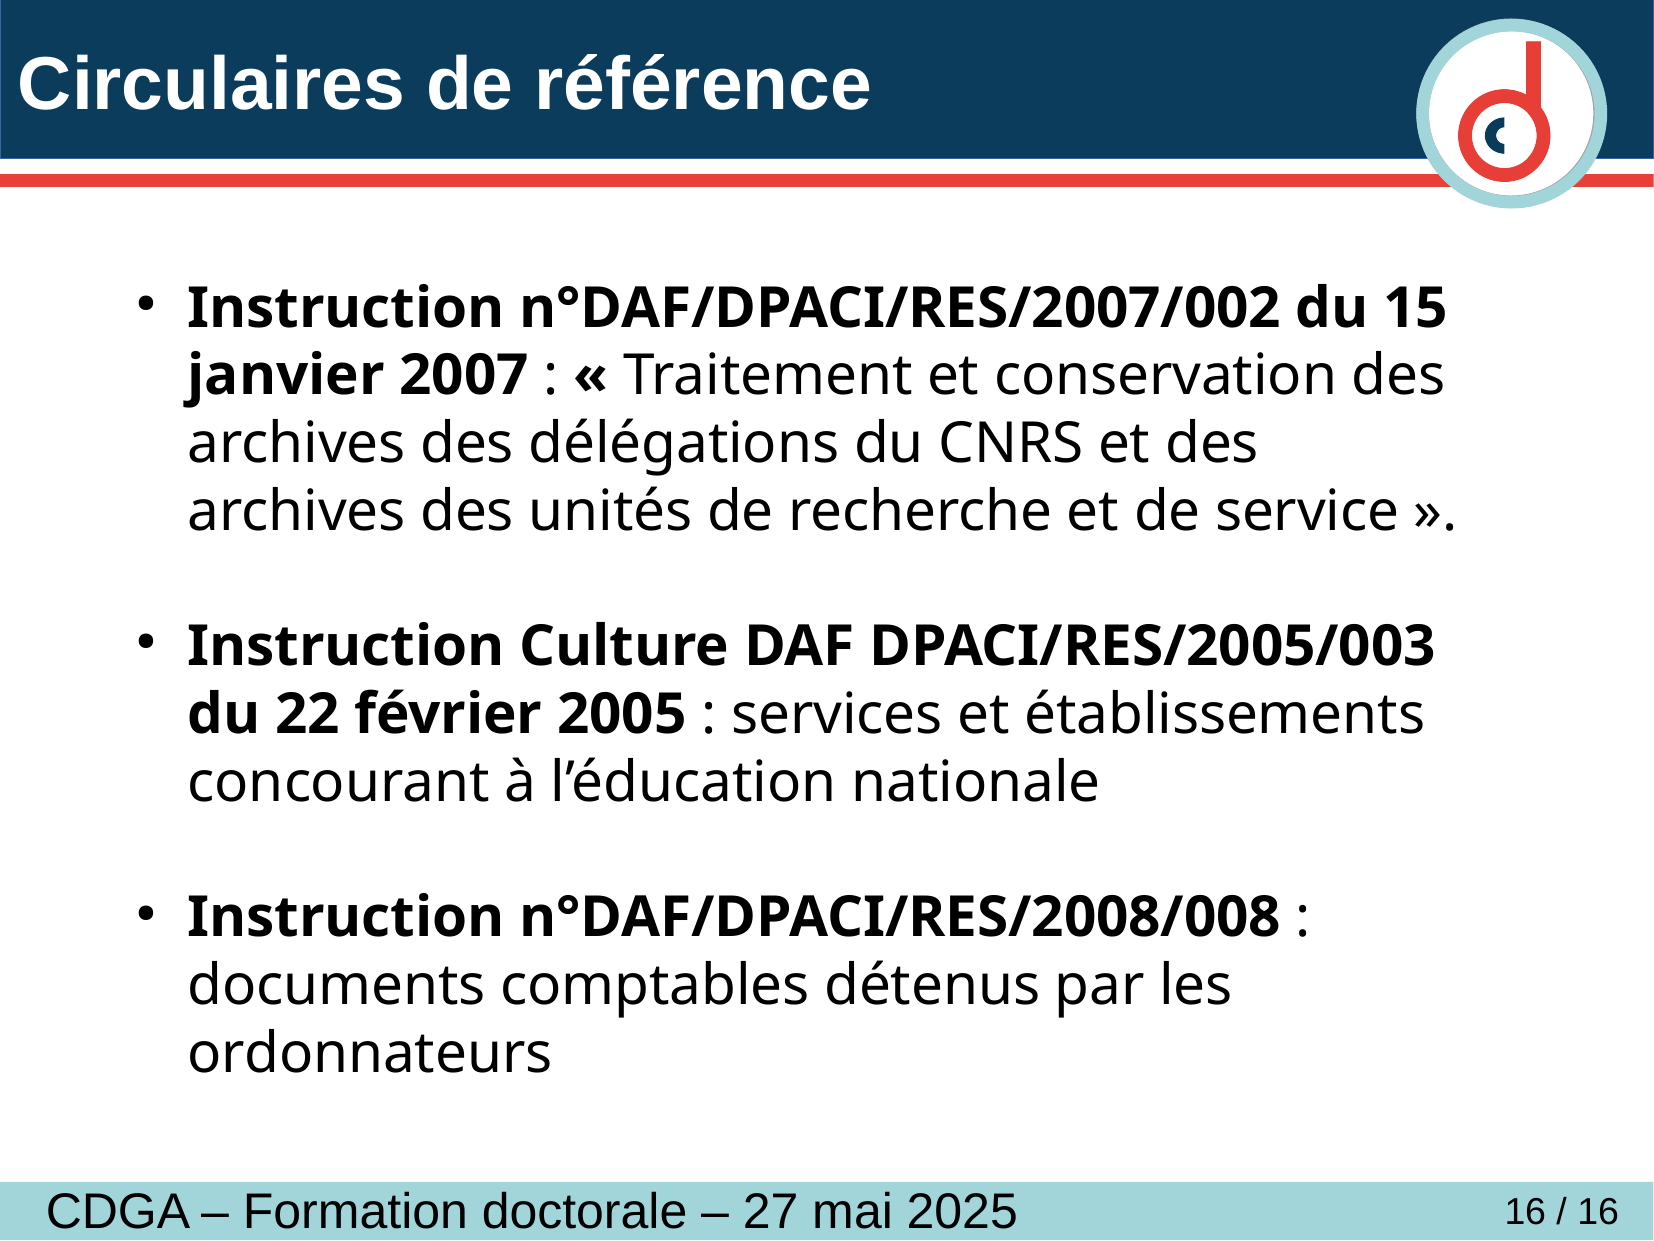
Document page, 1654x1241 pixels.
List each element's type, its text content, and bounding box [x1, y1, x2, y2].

list Instruction n°DAF/DPACI/RES/2007/002 du 15 janvier 2007 : « Traitement et conservation des archives des délégations du CNRS et des archives des unités de recherche et de service ». Instruction Culture DAF DPACI/RES/2005/003 du 22 février 2005 : services et établissements concourant à l’éducation nationale Instruction n°DAF/DPACI/RES/2008/008 : documents comptables détenus par les ordonnateurs [119, 270, 1487, 1134]
title Circulaires de référence [17, 11, 1412, 159]
